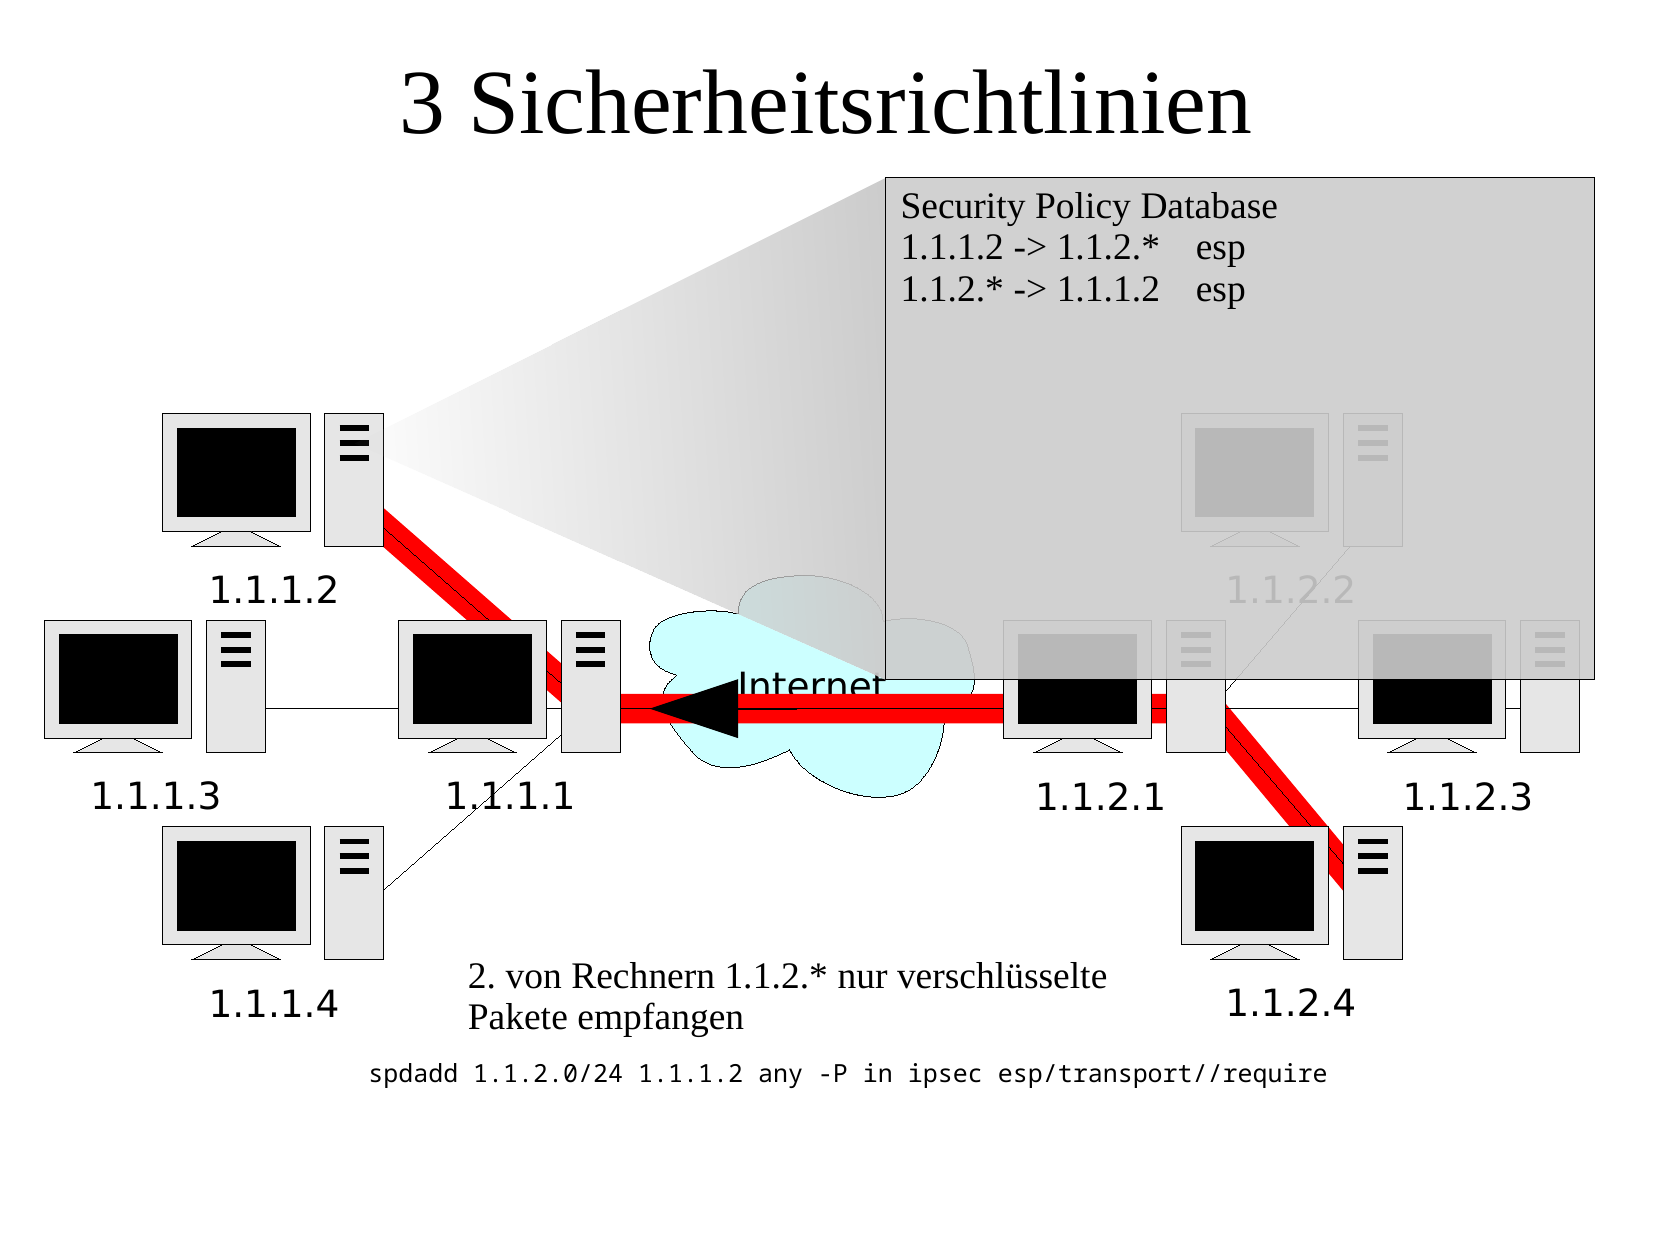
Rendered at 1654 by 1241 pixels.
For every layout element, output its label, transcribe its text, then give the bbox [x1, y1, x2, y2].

title 3 Sicherheitsrichtlinien [82, 49, 1571, 257]
text_box spdadd 1.1.2.0/24 1.1.1.2 any -P in ipsec esp/transport//require [353, 1048, 1328, 1093]
text_box Internet [670, 724, 945, 798]
text_box 1.1.2.4 [1210, 974, 1370, 1033]
text_box 2. von Rechnern 1.1.2.* nur verschlüsselte Pakete empfangen [453, 947, 1111, 1046]
text_box [1166, 680, 1226, 753]
text_box [1358, 680, 1506, 753]
text_box [1003, 680, 1152, 753]
text_box [398, 620, 547, 753]
text_box [44, 620, 192, 753]
text_box 1.1.2.3 [1387, 768, 1547, 827]
text_box 1.1.1.3 [75, 767, 235, 827]
text_box Security Policy Database 1.1.1.2 -> 1.1.2.* esp 1.1.2.* -> 1.1.1.2 esp [885, 177, 1595, 680]
text_box [1343, 826, 1403, 960]
text_box 1.1.2.1 [1020, 768, 1180, 827]
text_box 1.1.1.4 [193, 975, 353, 1034]
text_box 1.1.1.1 [429, 767, 589, 827]
text_box [324, 826, 384, 960]
text_box [324, 177, 885, 679]
text_box Internet [878, 680, 975, 693]
text_box [1181, 826, 1329, 960]
text_box Internet [649, 610, 874, 693]
text_box 1.1.1.2 [193, 561, 353, 620]
text_box [1520, 680, 1580, 753]
text_box [561, 620, 621, 753]
text_box [162, 413, 311, 547]
text_box [206, 620, 266, 753]
text_box [162, 826, 311, 960]
